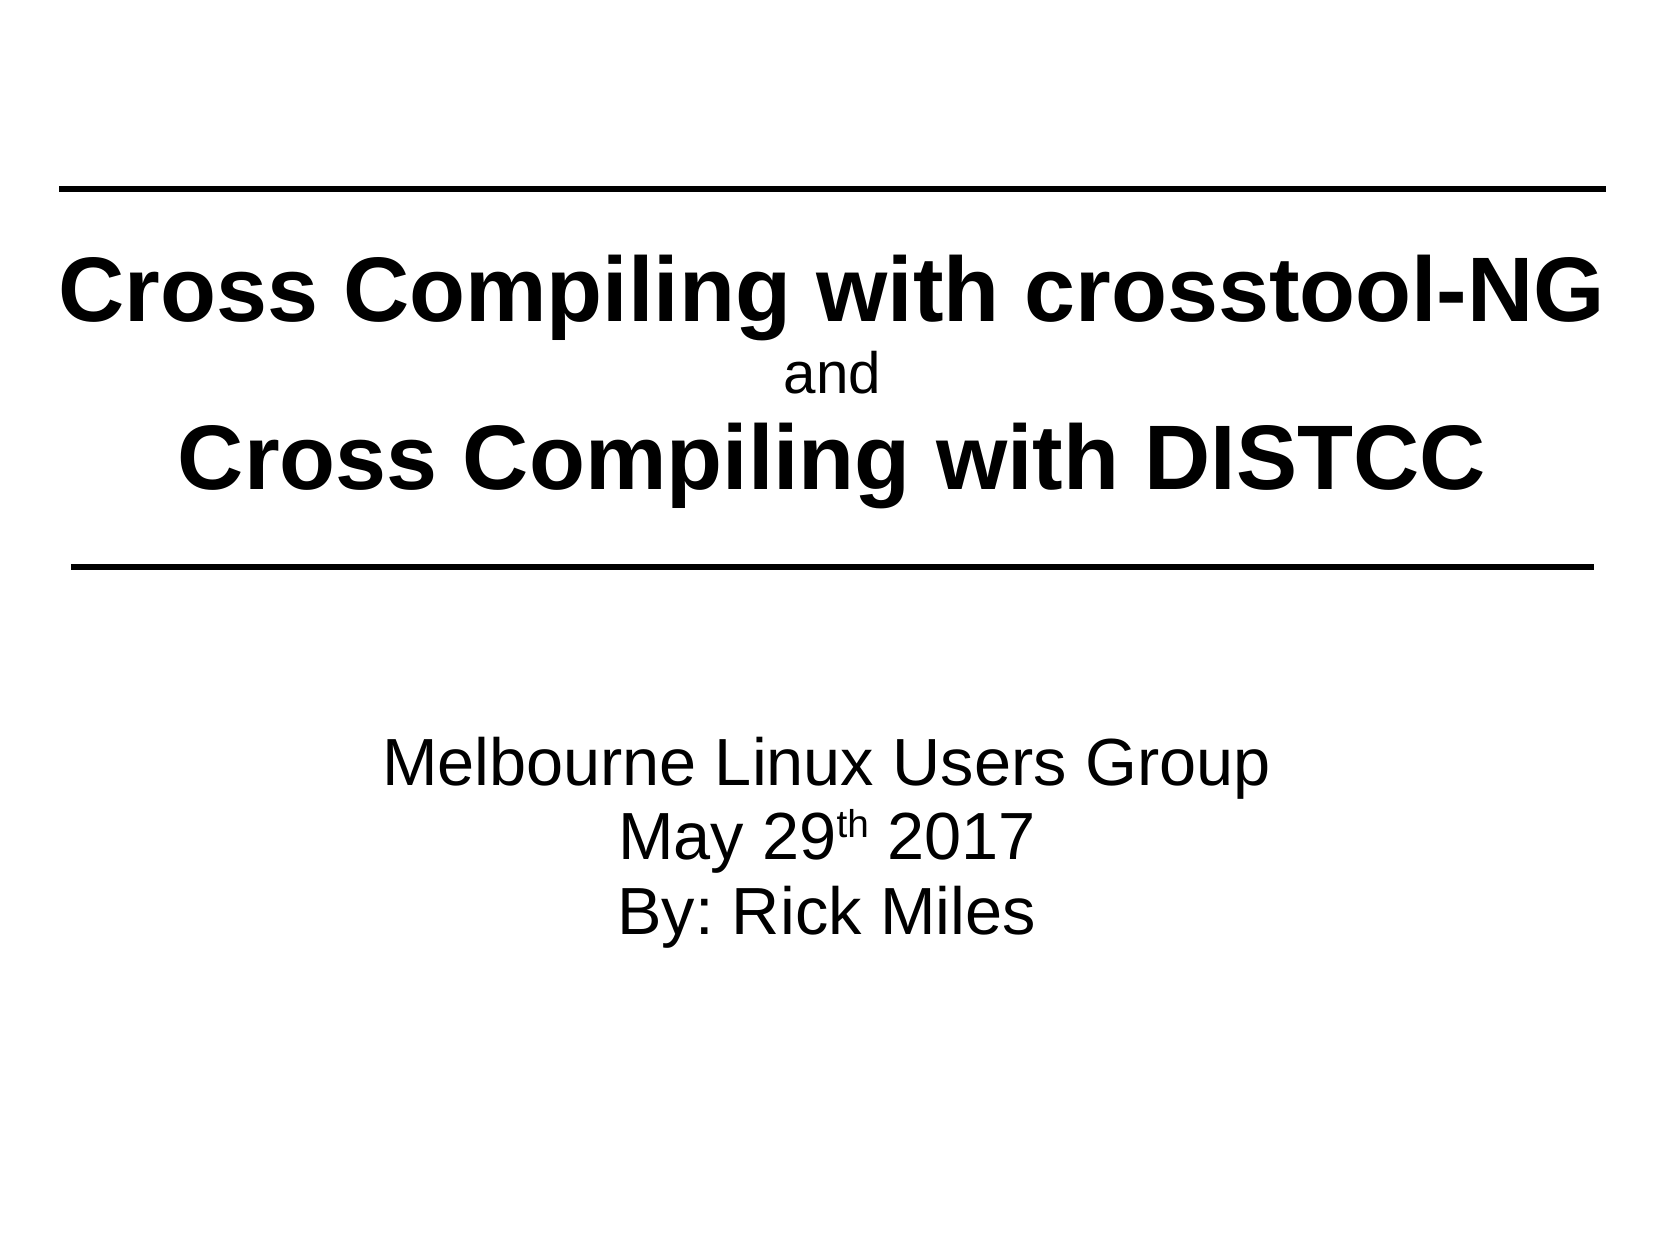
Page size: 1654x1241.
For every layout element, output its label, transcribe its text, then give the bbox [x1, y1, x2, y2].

title Cross Compiling with crosstool-NG and Cross Compiling with DISTCC [35, 154, 1630, 593]
subtitle Melbourne Linux Users Group May 29th 2017 By: Rick Miles [82, 570, 1571, 1025]
subtitle Melbourne Linux Users Group May 29th 2017 By: Rick Miles [82, 274, 1571, 564]
